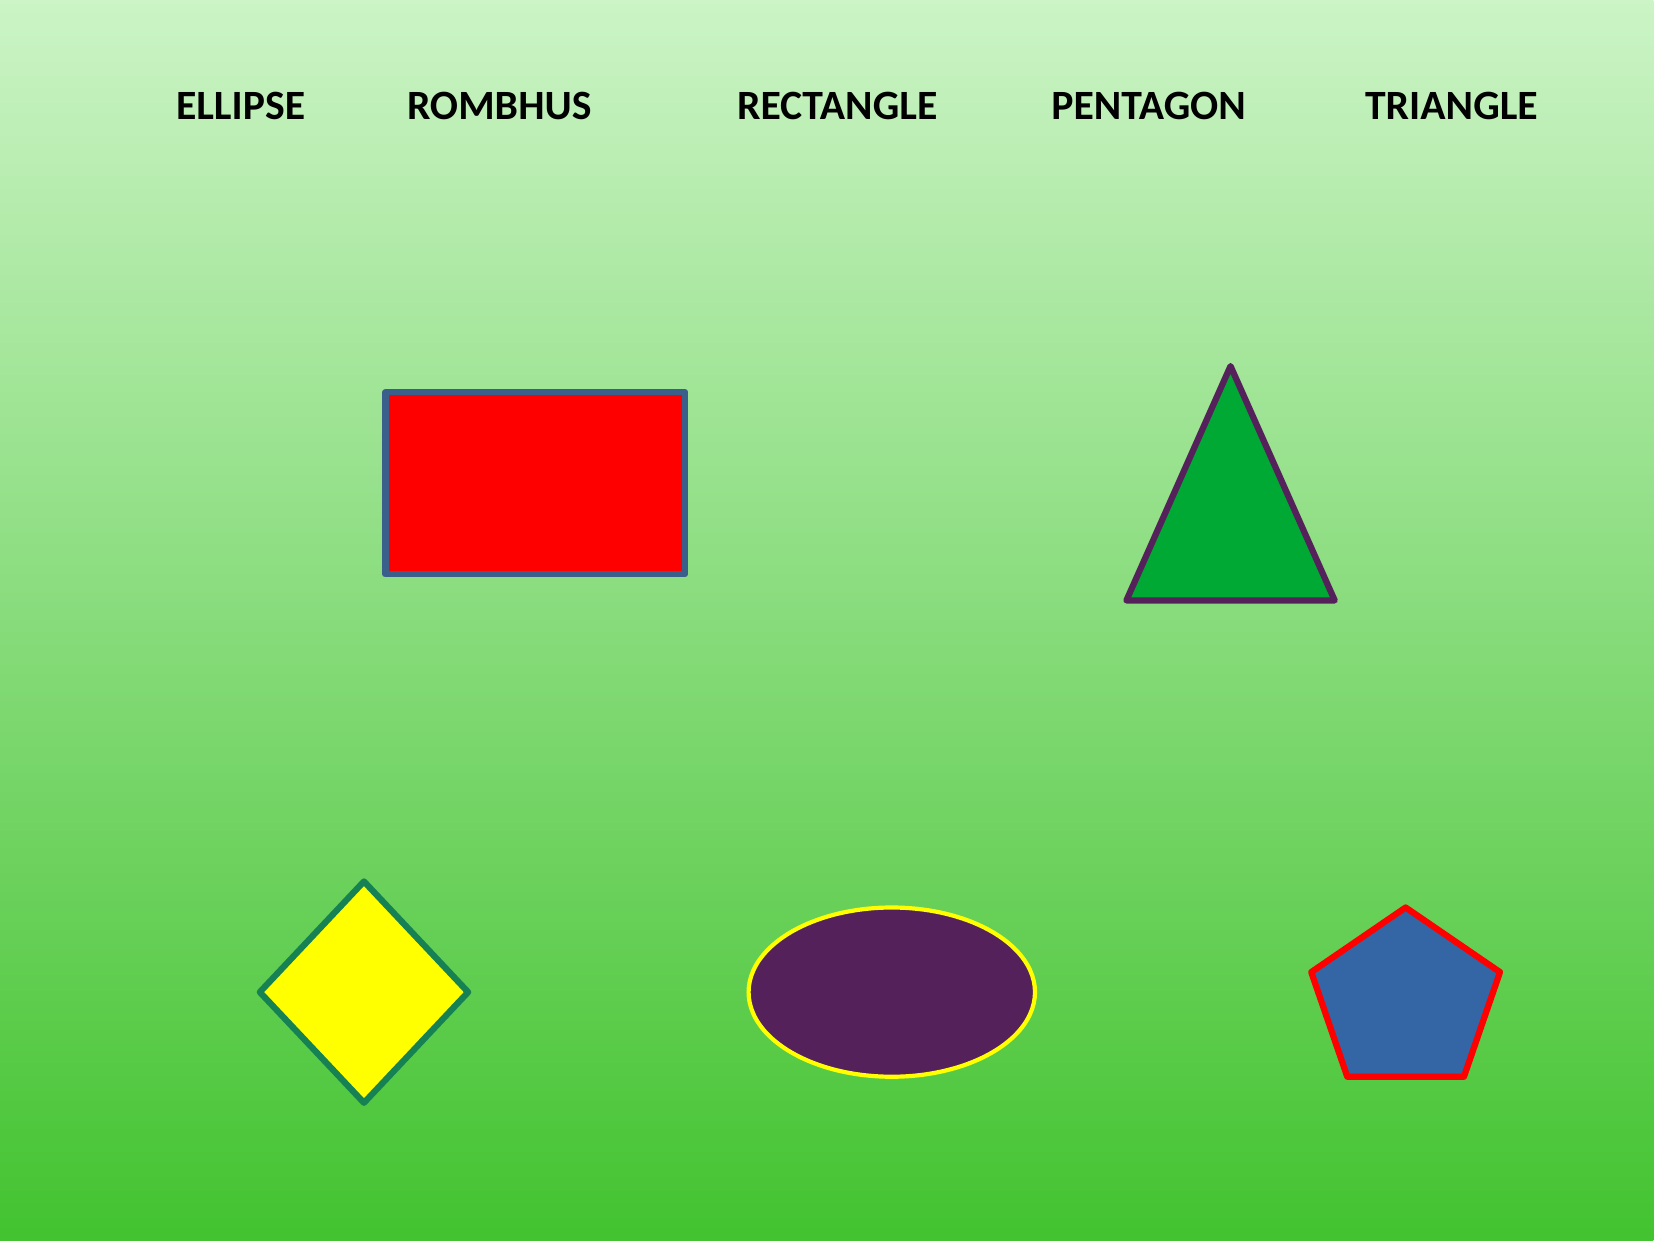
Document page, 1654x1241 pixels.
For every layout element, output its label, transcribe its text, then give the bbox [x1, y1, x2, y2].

text_box ROMBHUS [354, 70, 645, 135]
text_box [259, 881, 469, 1103]
text_box [1126, 366, 1335, 601]
text_box RECTANGLE [684, 70, 990, 135]
text_box TRIANGLE [1308, 70, 1595, 135]
text_box [1311, 907, 1501, 1077]
text_box [385, 392, 685, 575]
text_box ELLIPSE [97, 70, 354, 135]
text_box PENTAGON [1005, 70, 1292, 135]
text_box [748, 907, 1036, 1077]
